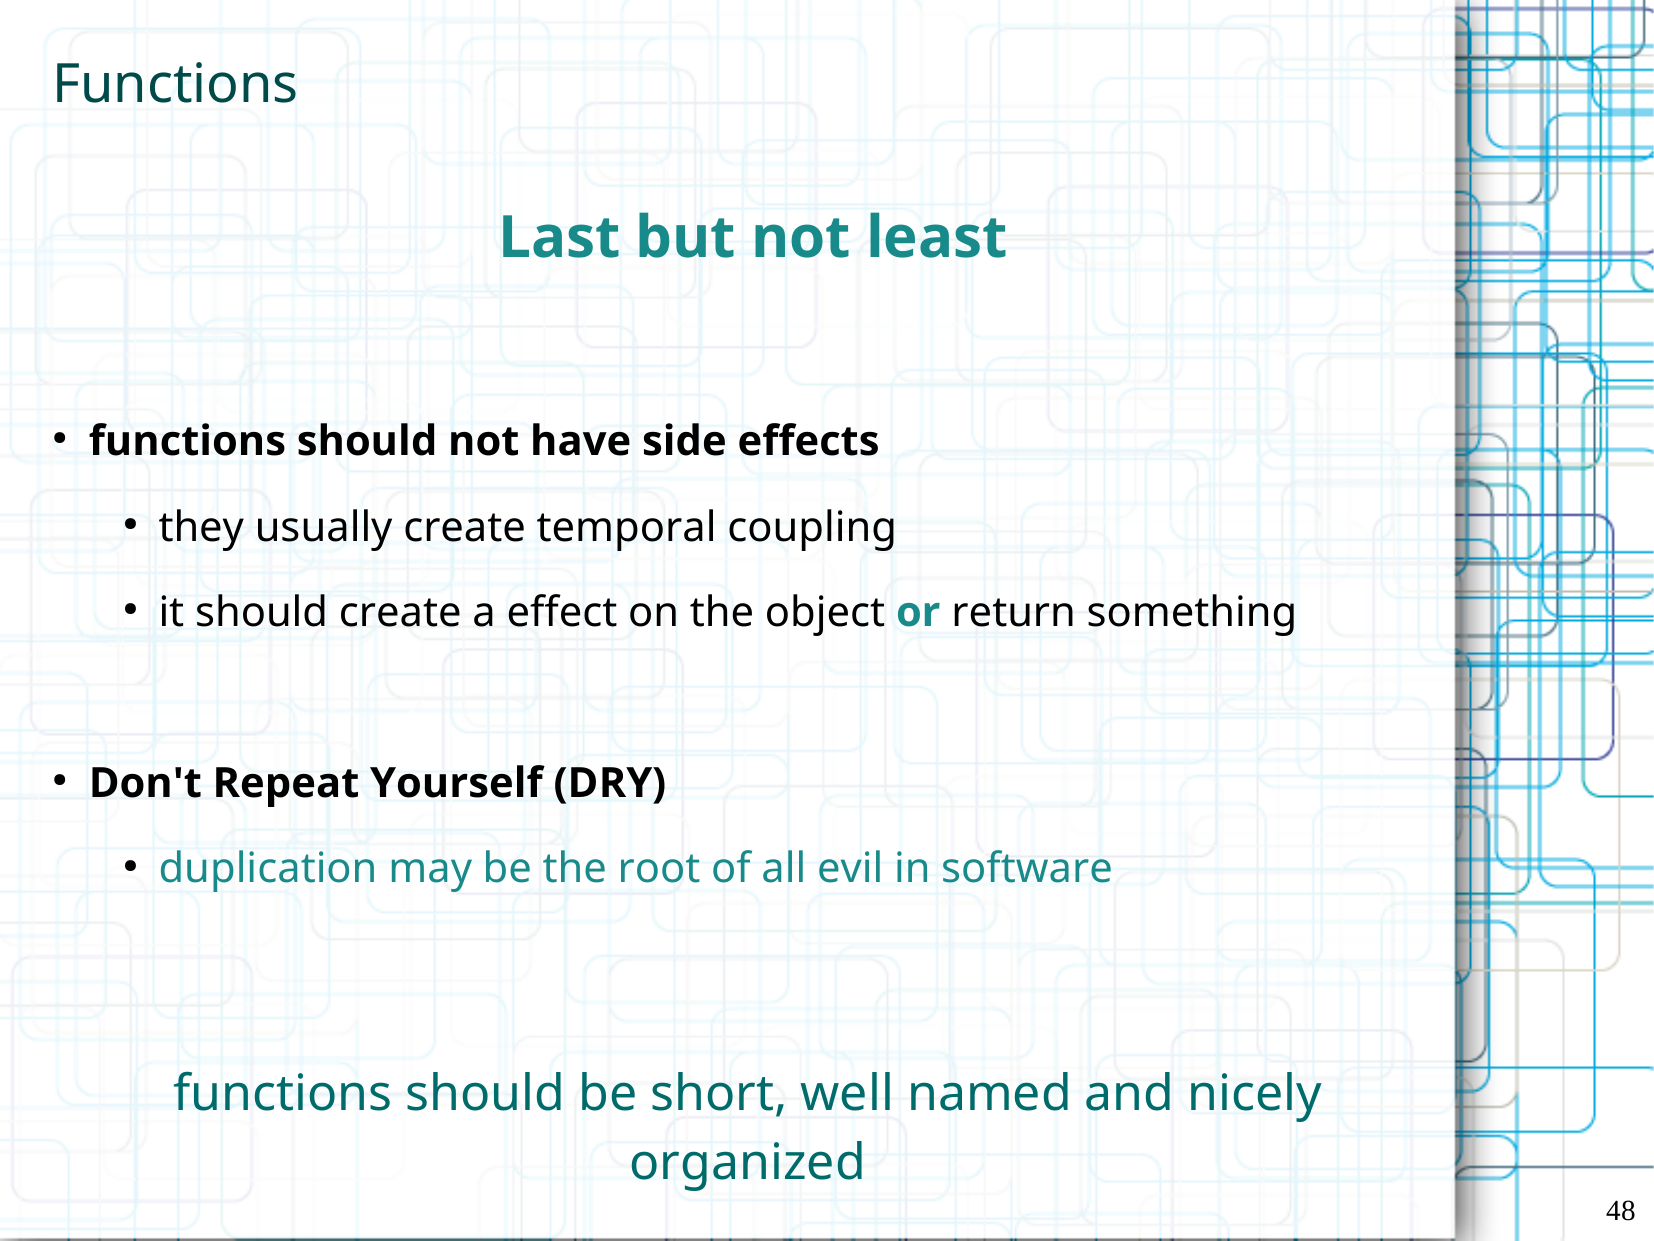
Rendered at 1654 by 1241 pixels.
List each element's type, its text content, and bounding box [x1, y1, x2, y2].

text_box functions should not have side effects they usually create temporal coupling it should create a effect on the object or return something Don't Repeat Yourself (DRY) duplication may be the root of all evil in software [37, 375, 1463, 835]
text_box functions should be short, well named and nicely organized [72, 1050, 1423, 1121]
text_box Functions [37, 37, 676, 113]
picture [0, 0, 1654, 1241]
text_box Last but not least [315, 187, 1191, 287]
